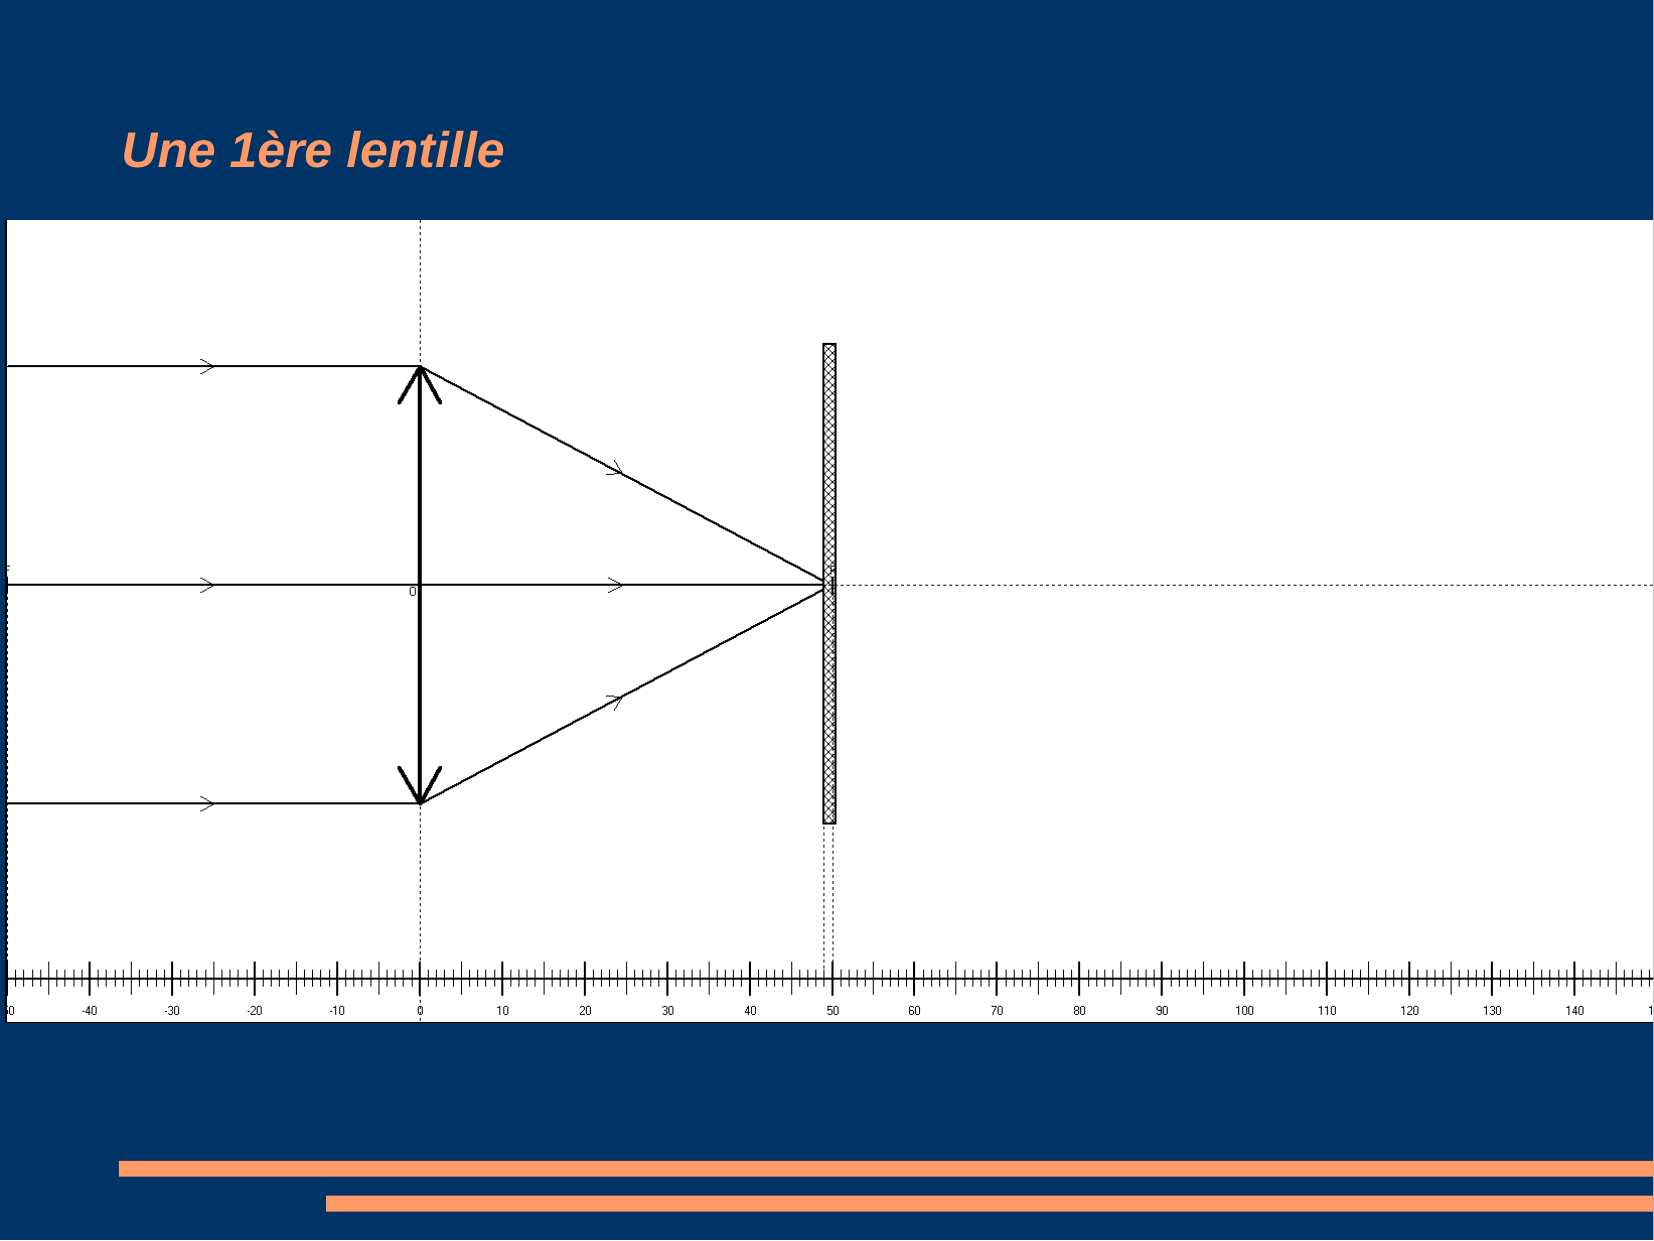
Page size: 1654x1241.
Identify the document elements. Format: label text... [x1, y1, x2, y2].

picture [5, 220, 1654, 1023]
title Une 1ère lentille [121, 46, 1534, 220]
